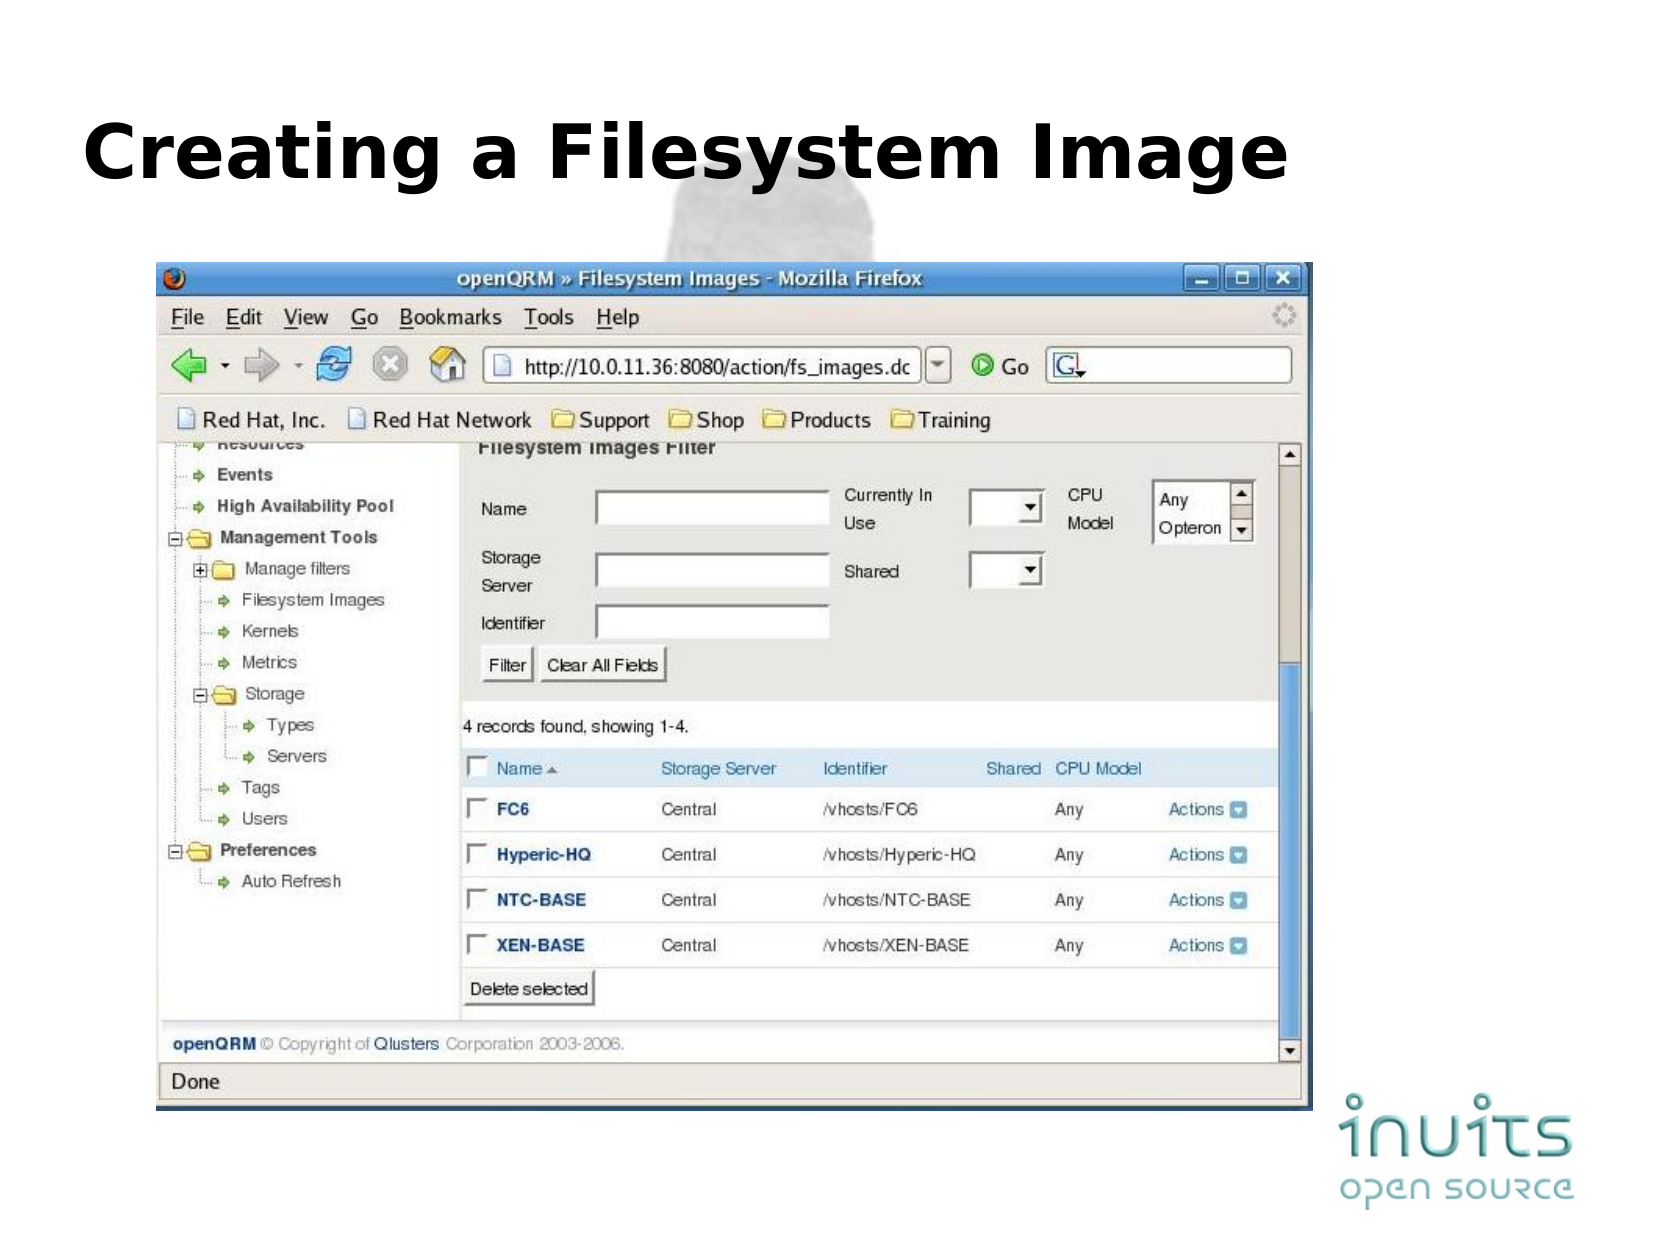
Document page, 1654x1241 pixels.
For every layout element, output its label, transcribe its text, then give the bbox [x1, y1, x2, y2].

picture [1337, 1087, 1576, 1210]
title Creating a Filesystem Image [82, 49, 1571, 257]
picture [156, 257, 1313, 1120]
